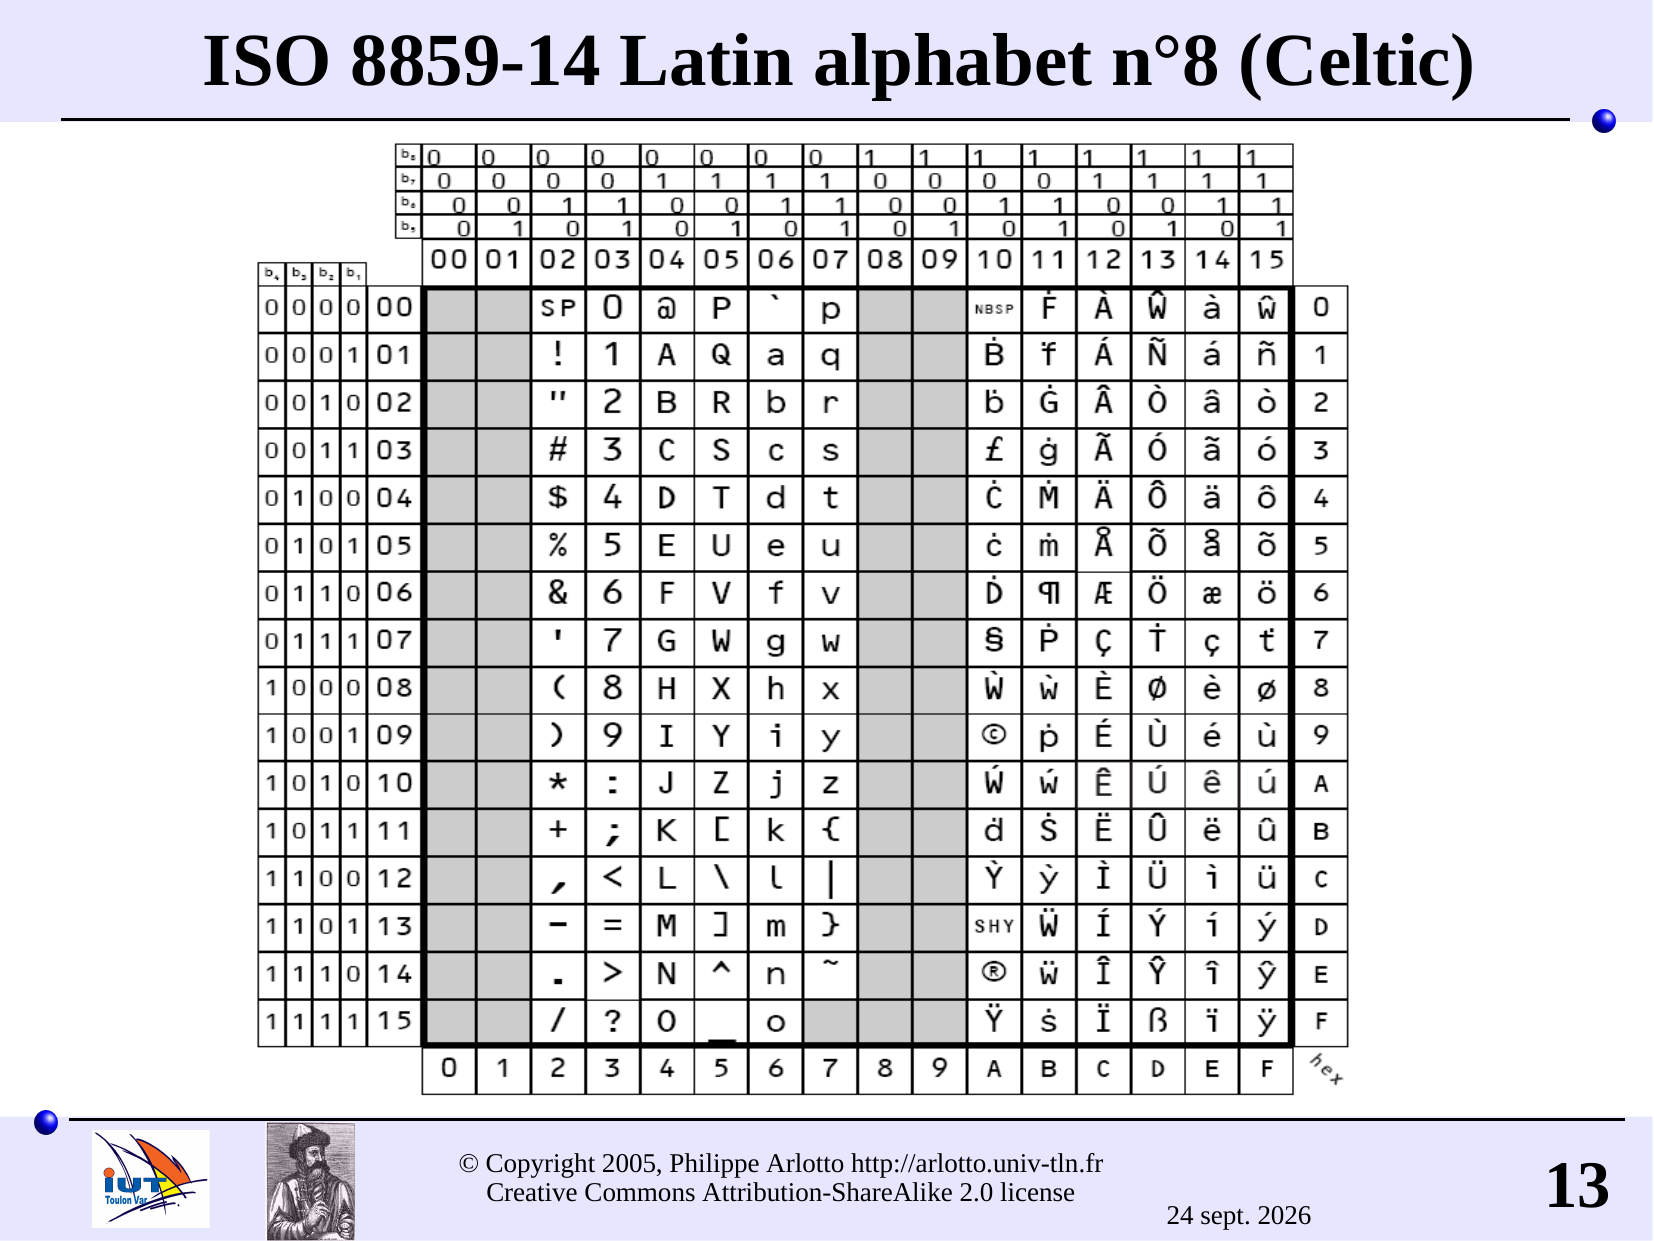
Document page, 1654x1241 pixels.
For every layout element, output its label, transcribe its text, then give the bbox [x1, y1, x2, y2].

picture [265, 1122, 355, 1241]
title ISO 8859-14 Latin alphabet n°8 (Celtic) [95, 11, 1585, 110]
picture [206, 123, 1359, 1099]
